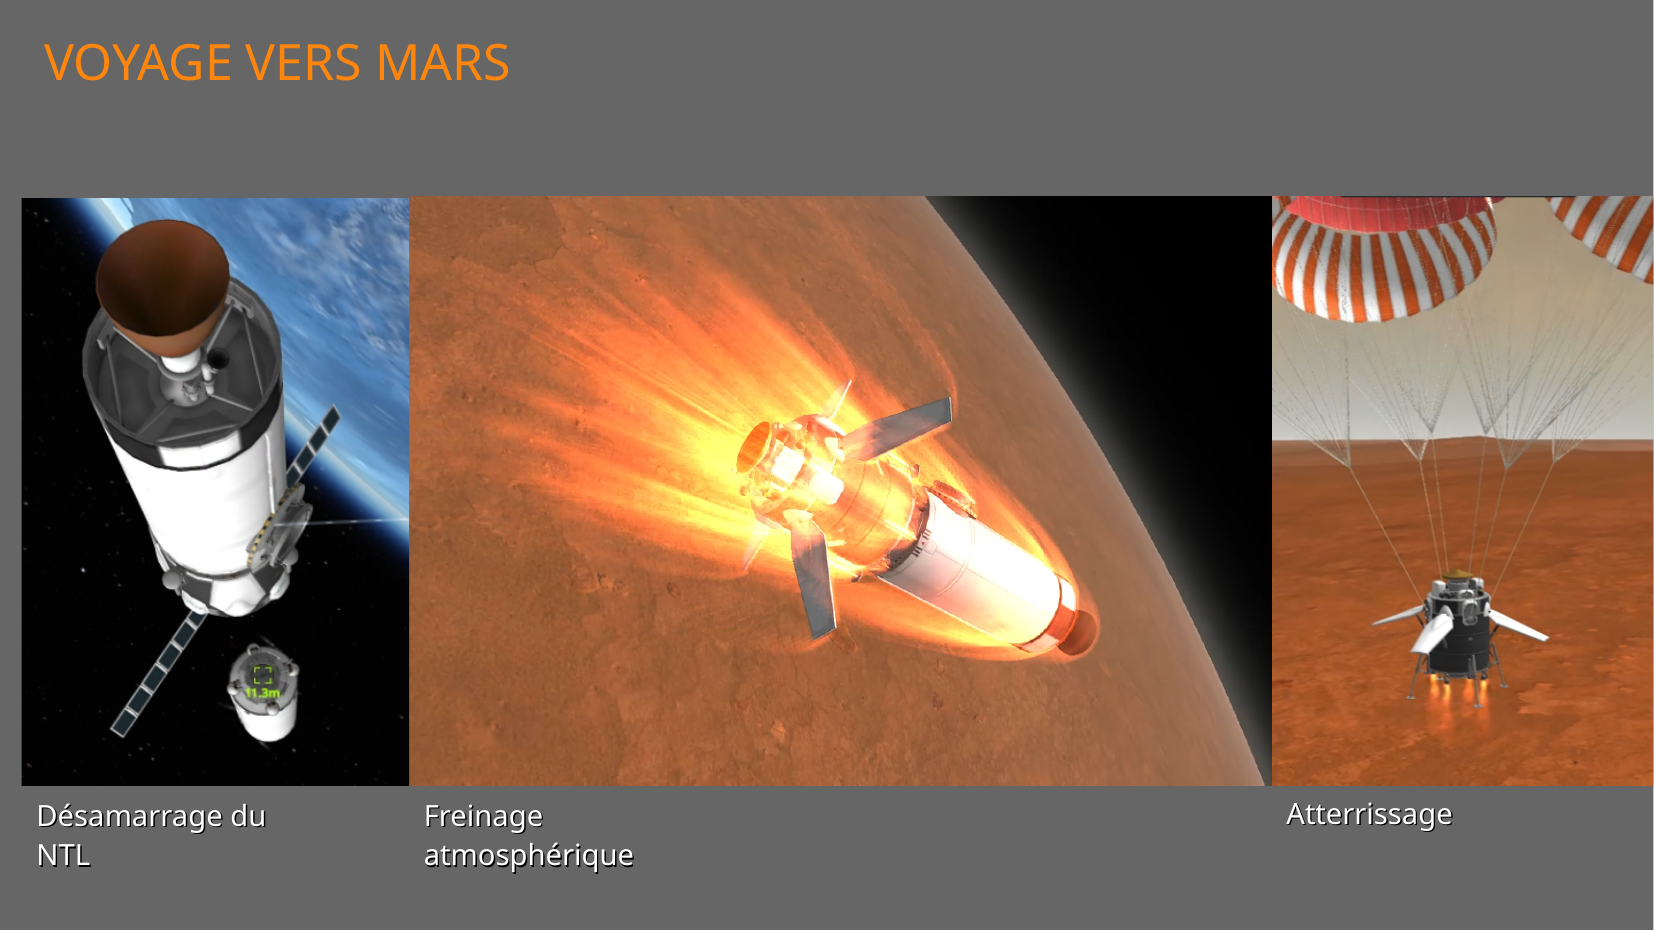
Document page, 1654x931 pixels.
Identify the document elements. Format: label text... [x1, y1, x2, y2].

text_box Atterrissage [1271, 785, 1586, 842]
picture [21, 196, 1654, 786]
text_box Freinage atmosphérique [409, 787, 723, 844]
text_box VOYAGE VERS MARS [29, 19, 1123, 144]
text_box Désamarrage du NTL [21, 787, 336, 844]
